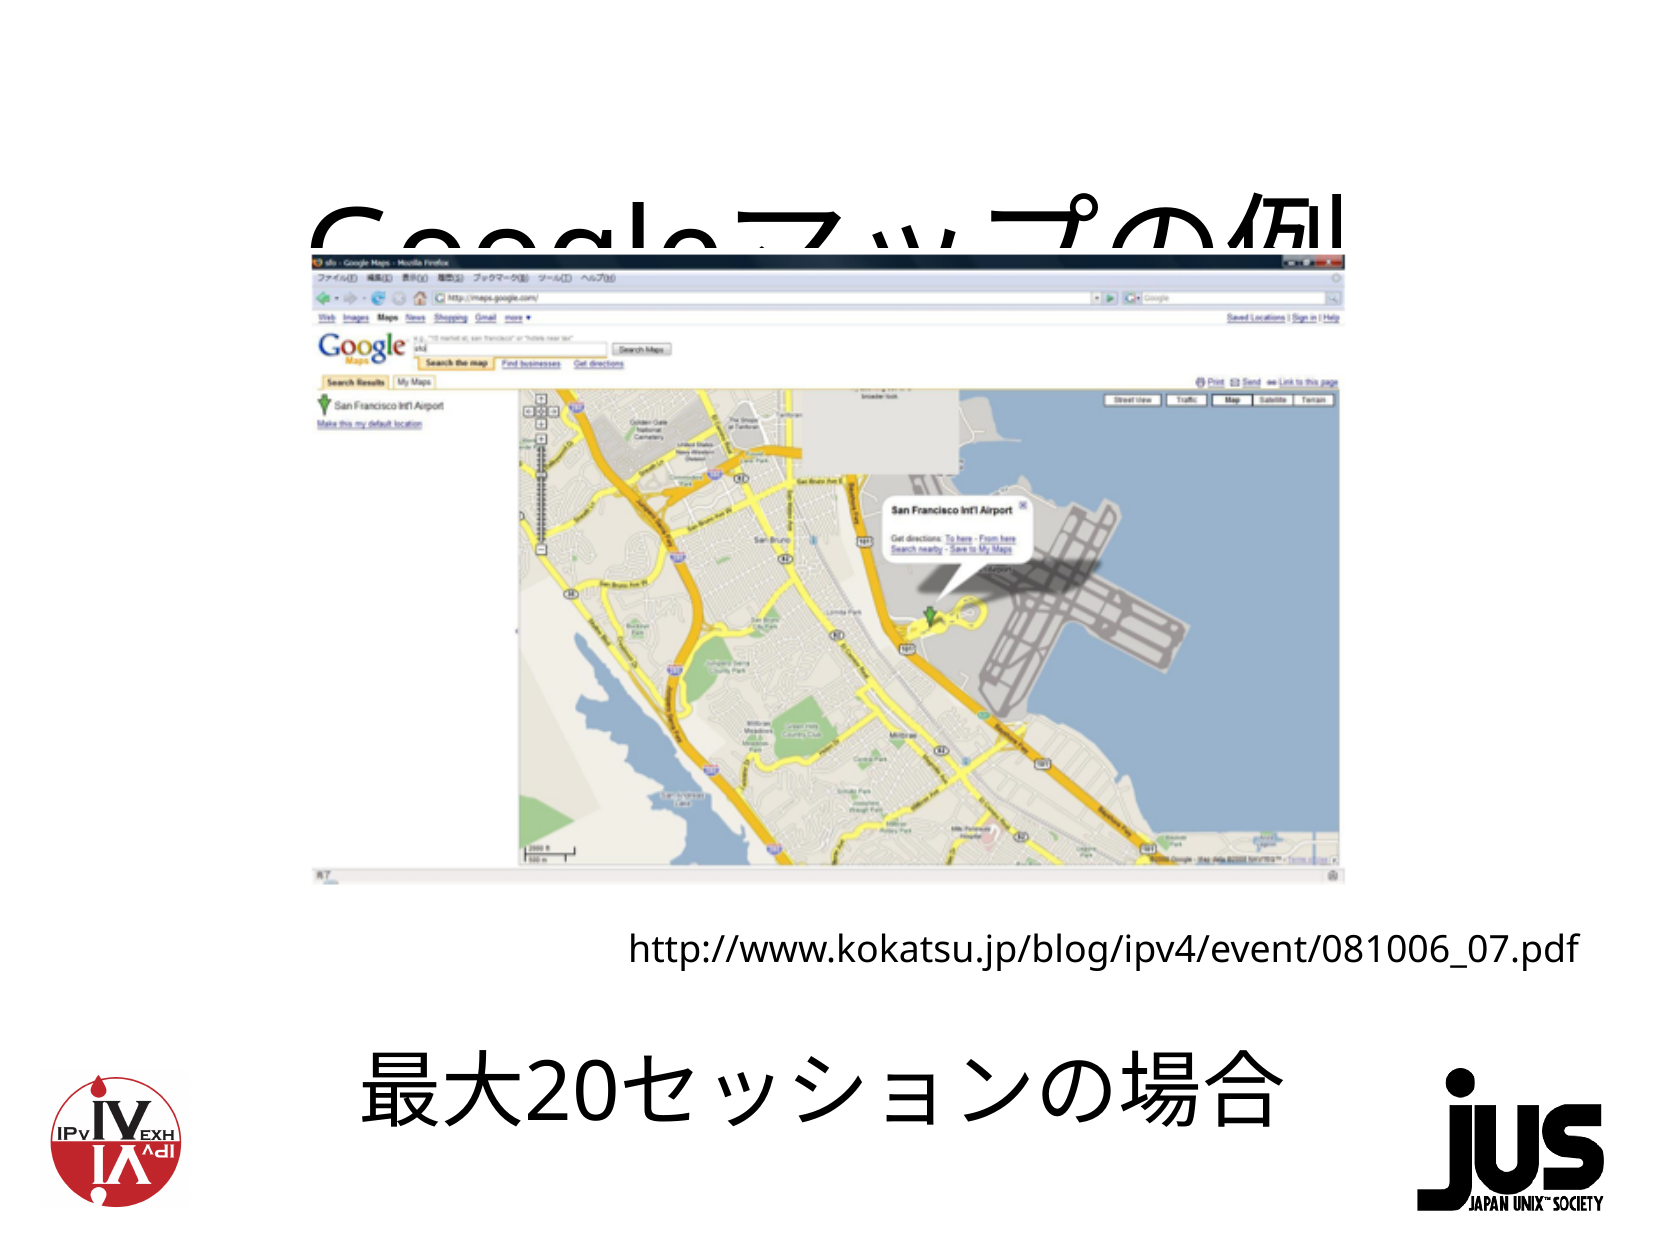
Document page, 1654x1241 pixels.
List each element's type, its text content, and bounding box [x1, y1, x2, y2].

picture [300, 248, 1354, 899]
picture [1417, 1068, 1604, 1211]
text_box 最大20セッションの場合 [246, 1025, 1398, 1144]
text_box http://www.kokatsu.jp/blog/ipv4/event/081006_07.pdf [561, 915, 1595, 971]
picture [41, 1068, 190, 1210]
title Googleマップの例 [82, 56, 1571, 250]
